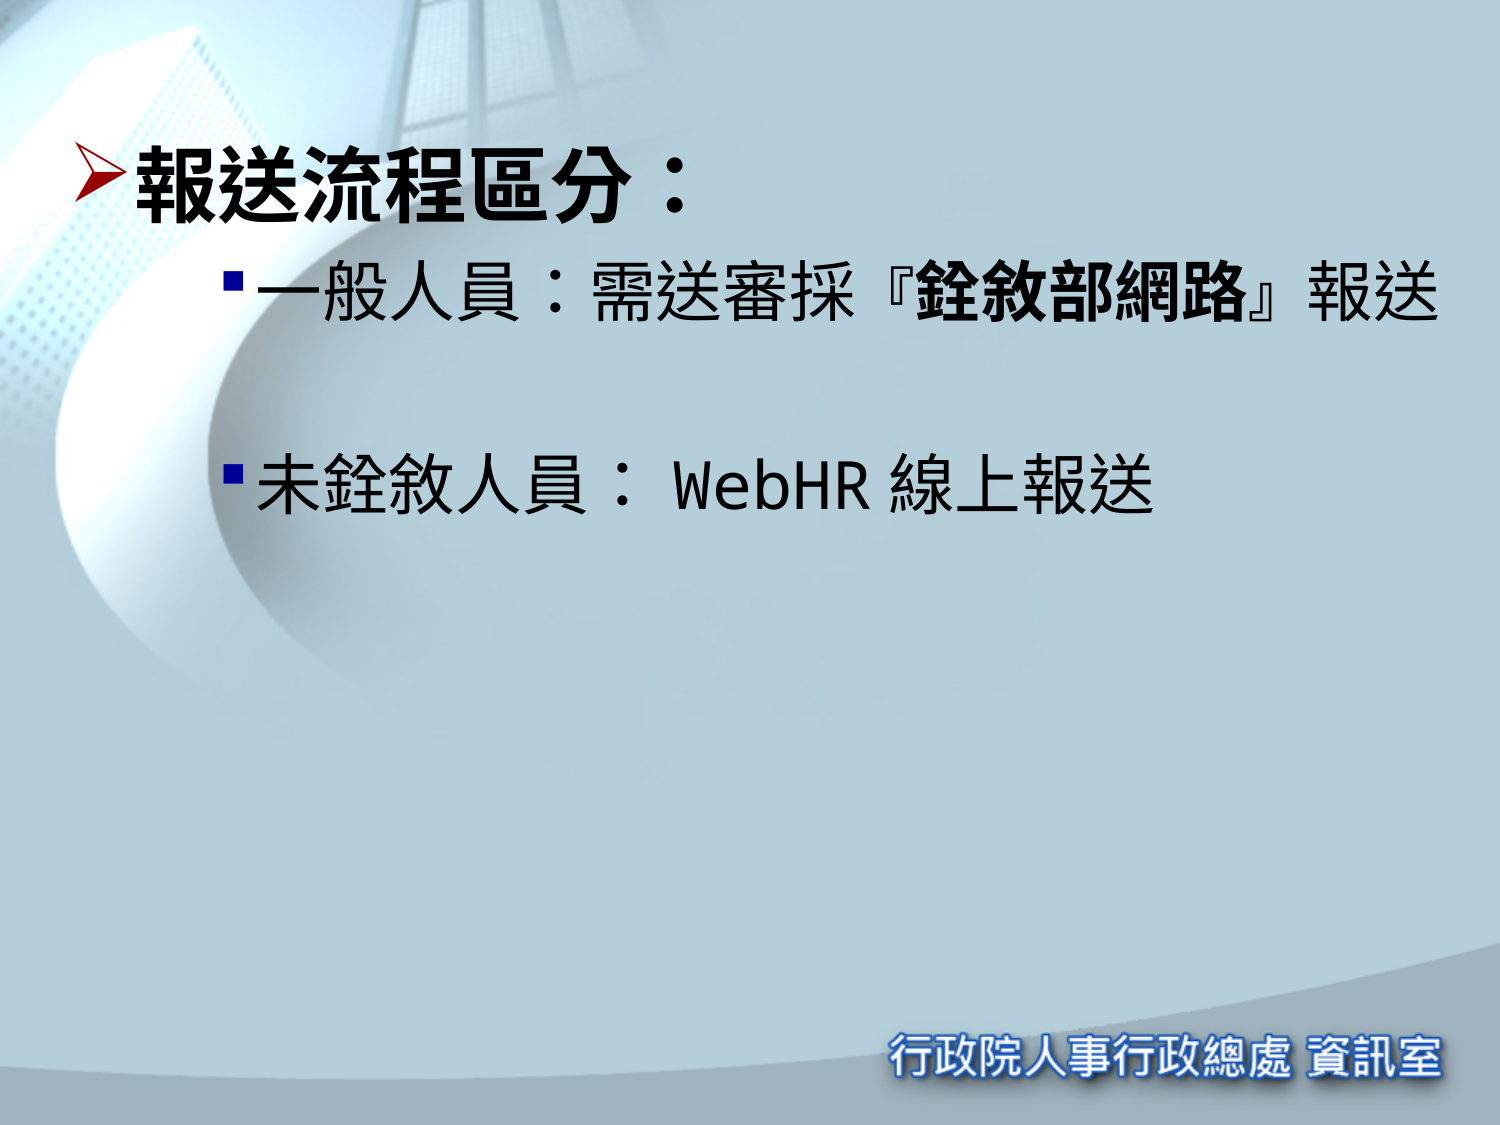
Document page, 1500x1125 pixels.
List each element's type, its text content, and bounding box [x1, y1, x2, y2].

picture [0, 0, 1500, 1125]
list 報送流程區分： 一般人員：需送審採『銓敘部網路』報送 未銓敘人員：WebHR線上報送 [53, 125, 1459, 801]
